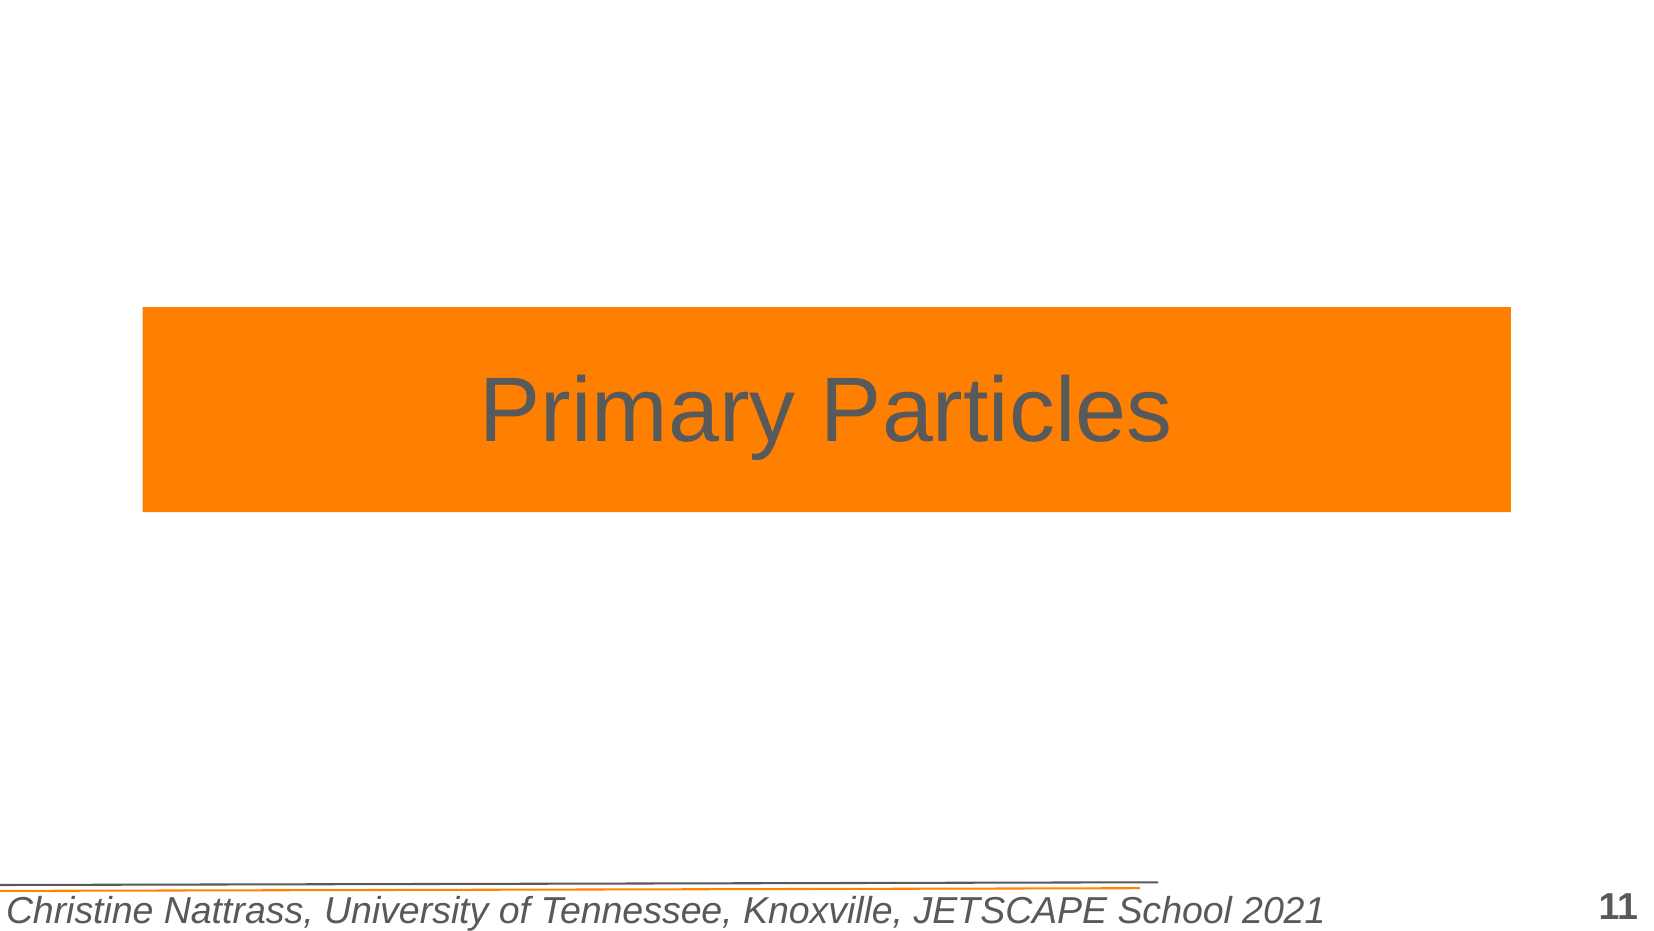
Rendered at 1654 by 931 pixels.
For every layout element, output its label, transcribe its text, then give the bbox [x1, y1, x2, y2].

title Primary Particles [142, 307, 1511, 513]
